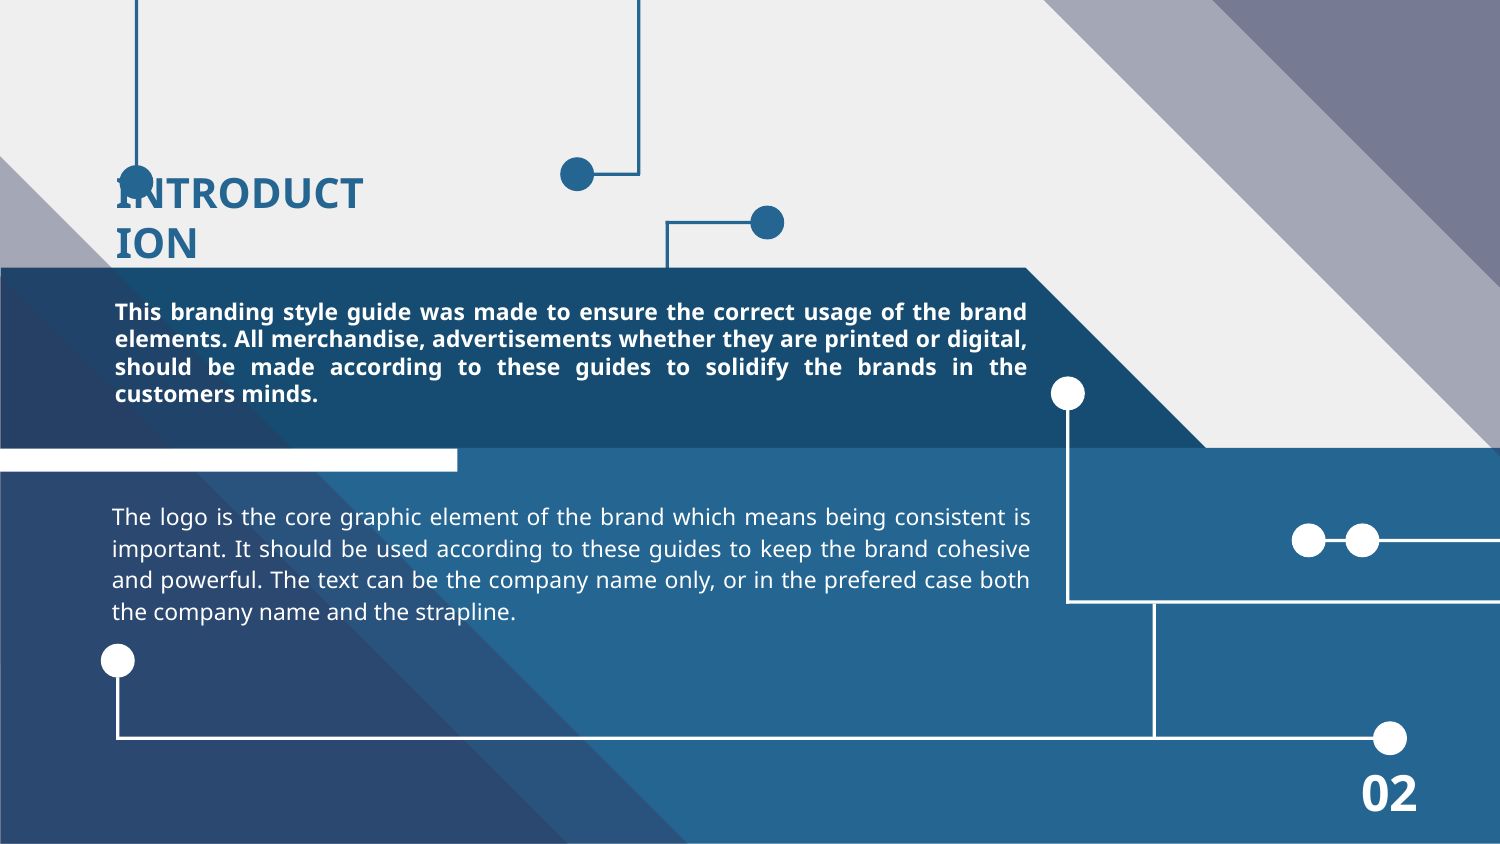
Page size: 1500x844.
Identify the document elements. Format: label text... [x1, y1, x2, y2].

text_box [0, 0, 1500, 844]
list This branding style guide was made to ensure the correct usage of the brand elements. All merchandise, advertisements whether they are printed or digital, should be made according to these guides to solidify the brands in the customers minds. [100, 282, 1044, 427]
text_box [393, 205, 1039, 282]
title INTRODUCTION [100, 193, 393, 282]
text_box [119, 0, 154, 200]
text_box [560, 0, 641, 192]
text_box The logo is the core graphic element of the brand which means being consistent is important. It should be used according to these guides to keep the brand cohesive and powerful. The text can be the company name only, or in the prefered case both the company name and the strapline. [96, 483, 1047, 628]
text_box 02 [1325, 764, 1455, 819]
